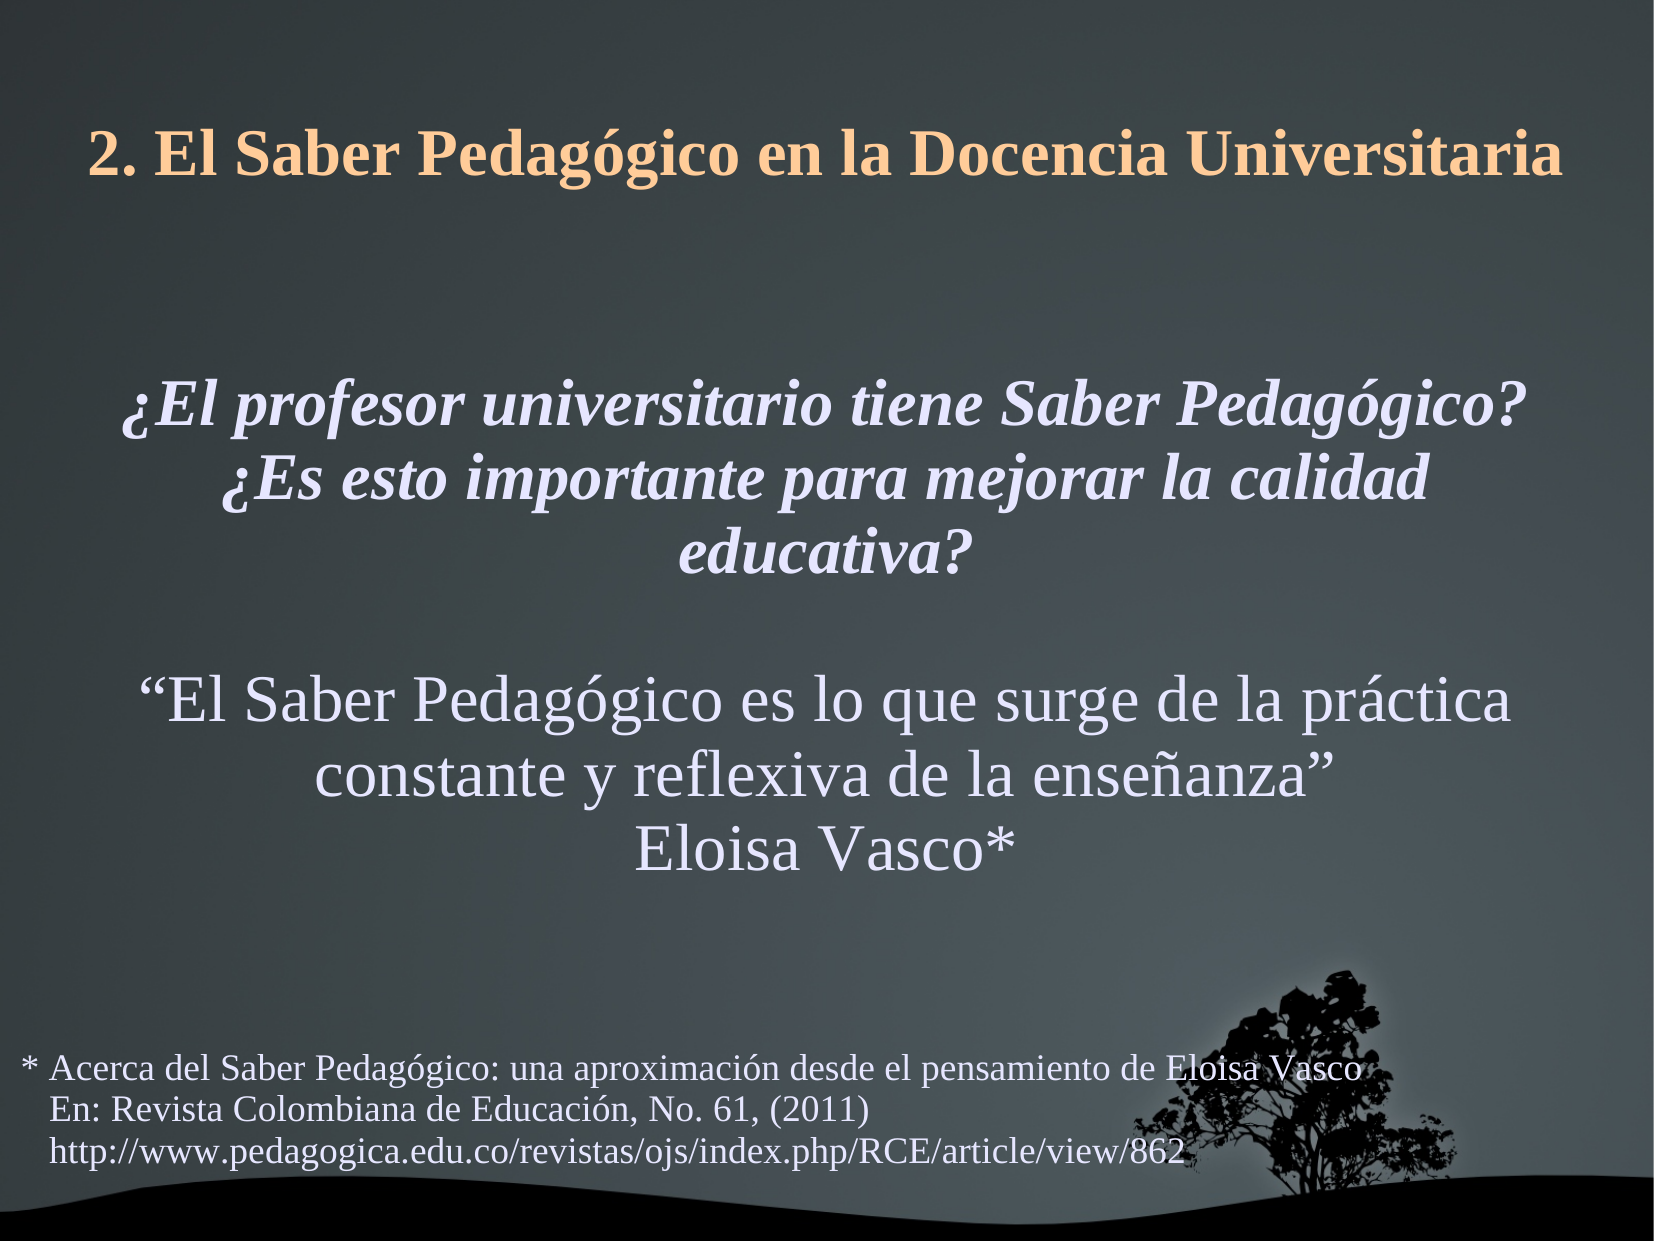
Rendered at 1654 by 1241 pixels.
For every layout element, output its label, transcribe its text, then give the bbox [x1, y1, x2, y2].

subtitle ¿El profesor universitario tiene Saber Pedagógico? ¿Es esto importante para mejorar la calidad educativa? “El Saber Pedagógico es lo que surge de la práctica constante y reflexiva de la enseñanza” Eloisa Vasco* [82, 290, 1571, 1109]
picture [0, 0, 1654, 1241]
text_box * Acerca del Saber Pedagógico: una aproximación desde el pensamiento de Eloisa Vasco En: Revista Colombiana de Educación, No. 61, (2011) http://www.pedagogica.edu.co/revistas/ojs/index.php/RCE/article/view/862 [5, 1039, 1380, 1179]
title 2. El Saber Pedagógico en la Docencia Universitaria [82, 49, 1571, 257]
